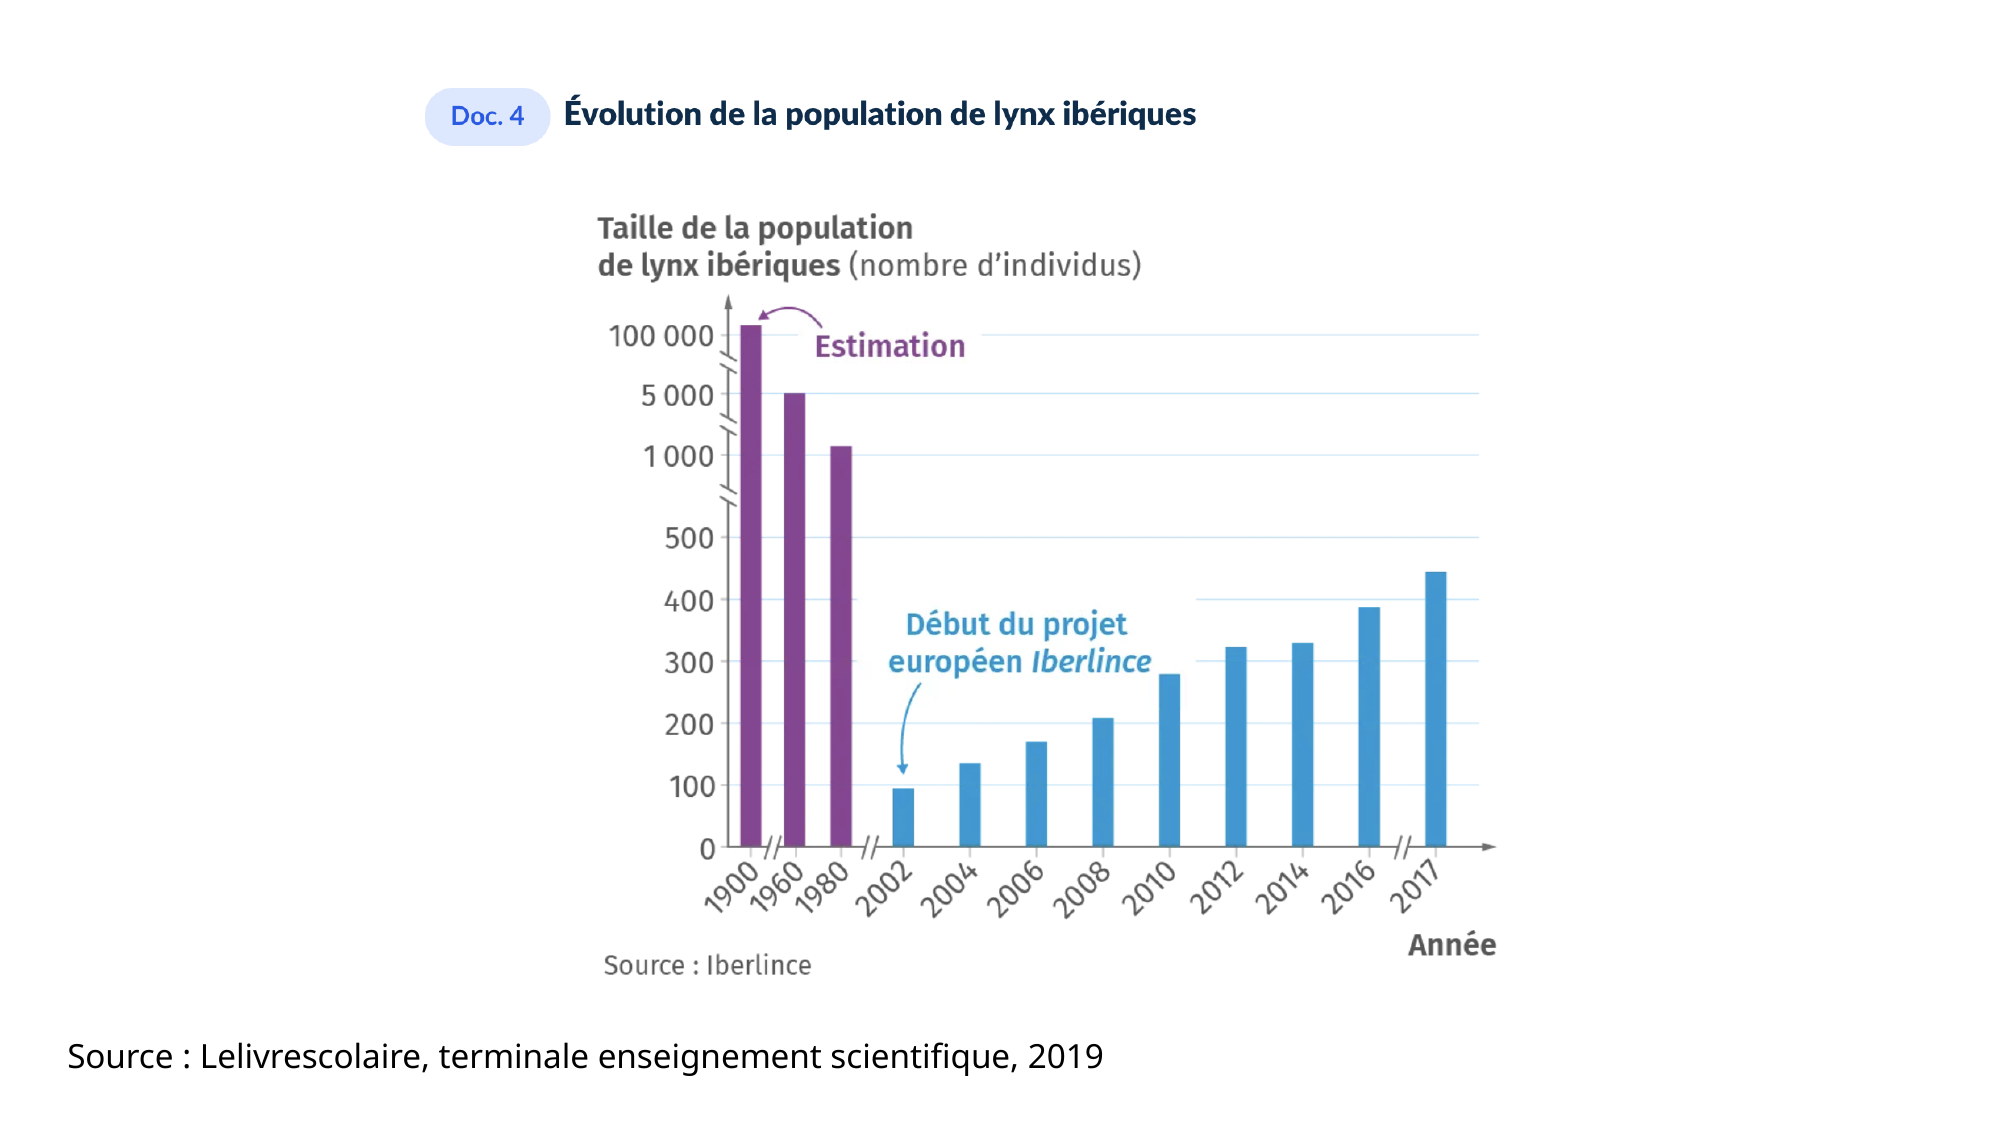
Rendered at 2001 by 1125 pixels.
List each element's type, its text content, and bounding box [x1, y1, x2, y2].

text_box Source : Lelivrescolaire, terminale enseignement scientifique, 2019 [52, 1013, 1778, 1102]
picture [405, 59, 1595, 1013]
